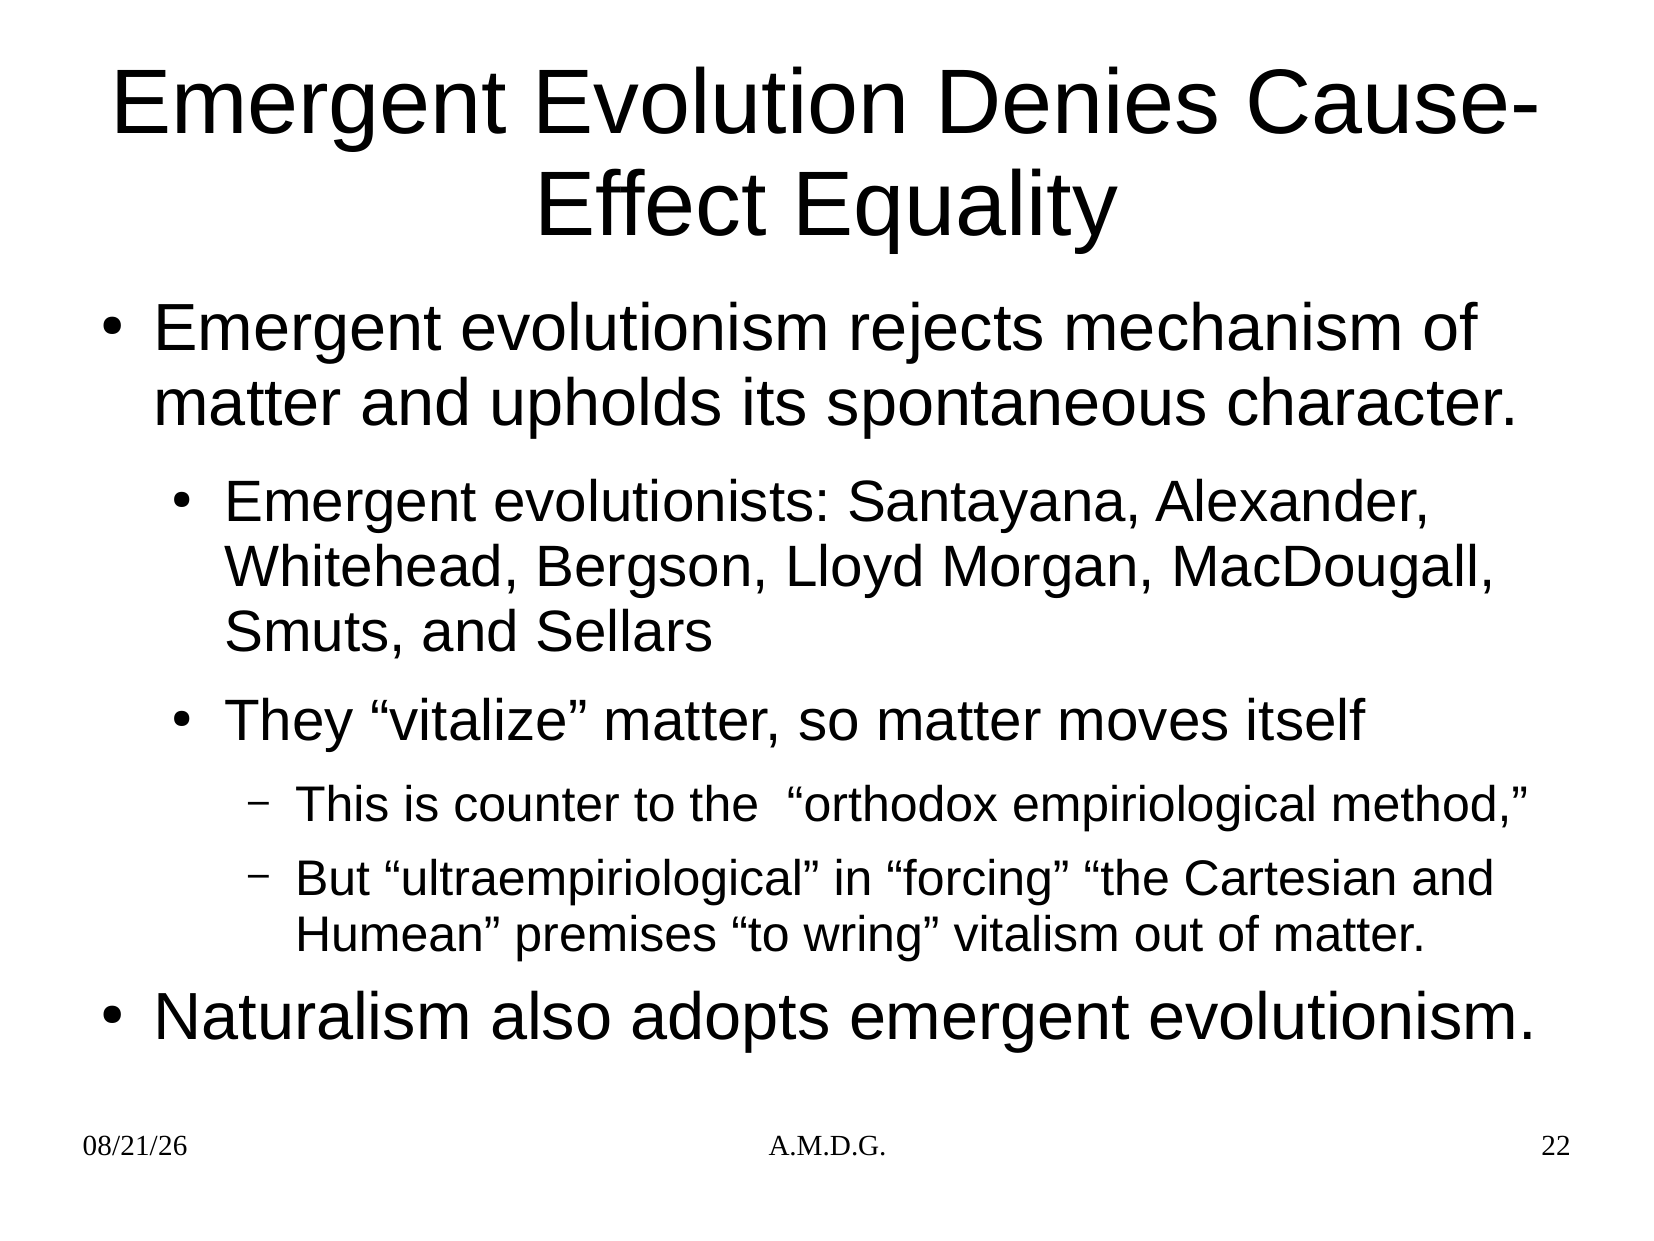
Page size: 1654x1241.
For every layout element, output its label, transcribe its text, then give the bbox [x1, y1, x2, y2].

title Emergent Evolution Denies Cause-Effect Equality [82, 49, 1571, 257]
list Emergent evolutionism rejects mechanism of matter and upholds its spontaneous character. Emergent evolutionists: Santayana, Alexander, Whitehead, Bergson, Lloyd Morgan, MacDougall, Smuts, and Sellars They “vitalize” matter, so matter moves itself This is counter to the “orthodox empiriological method,” But “ultraempiriological” in “forcing” “the Cartesian and Humean” premises “to wring” vitalism out of matter. Naturalism also adopts emergent evolutionism. [82, 290, 1571, 1109]
